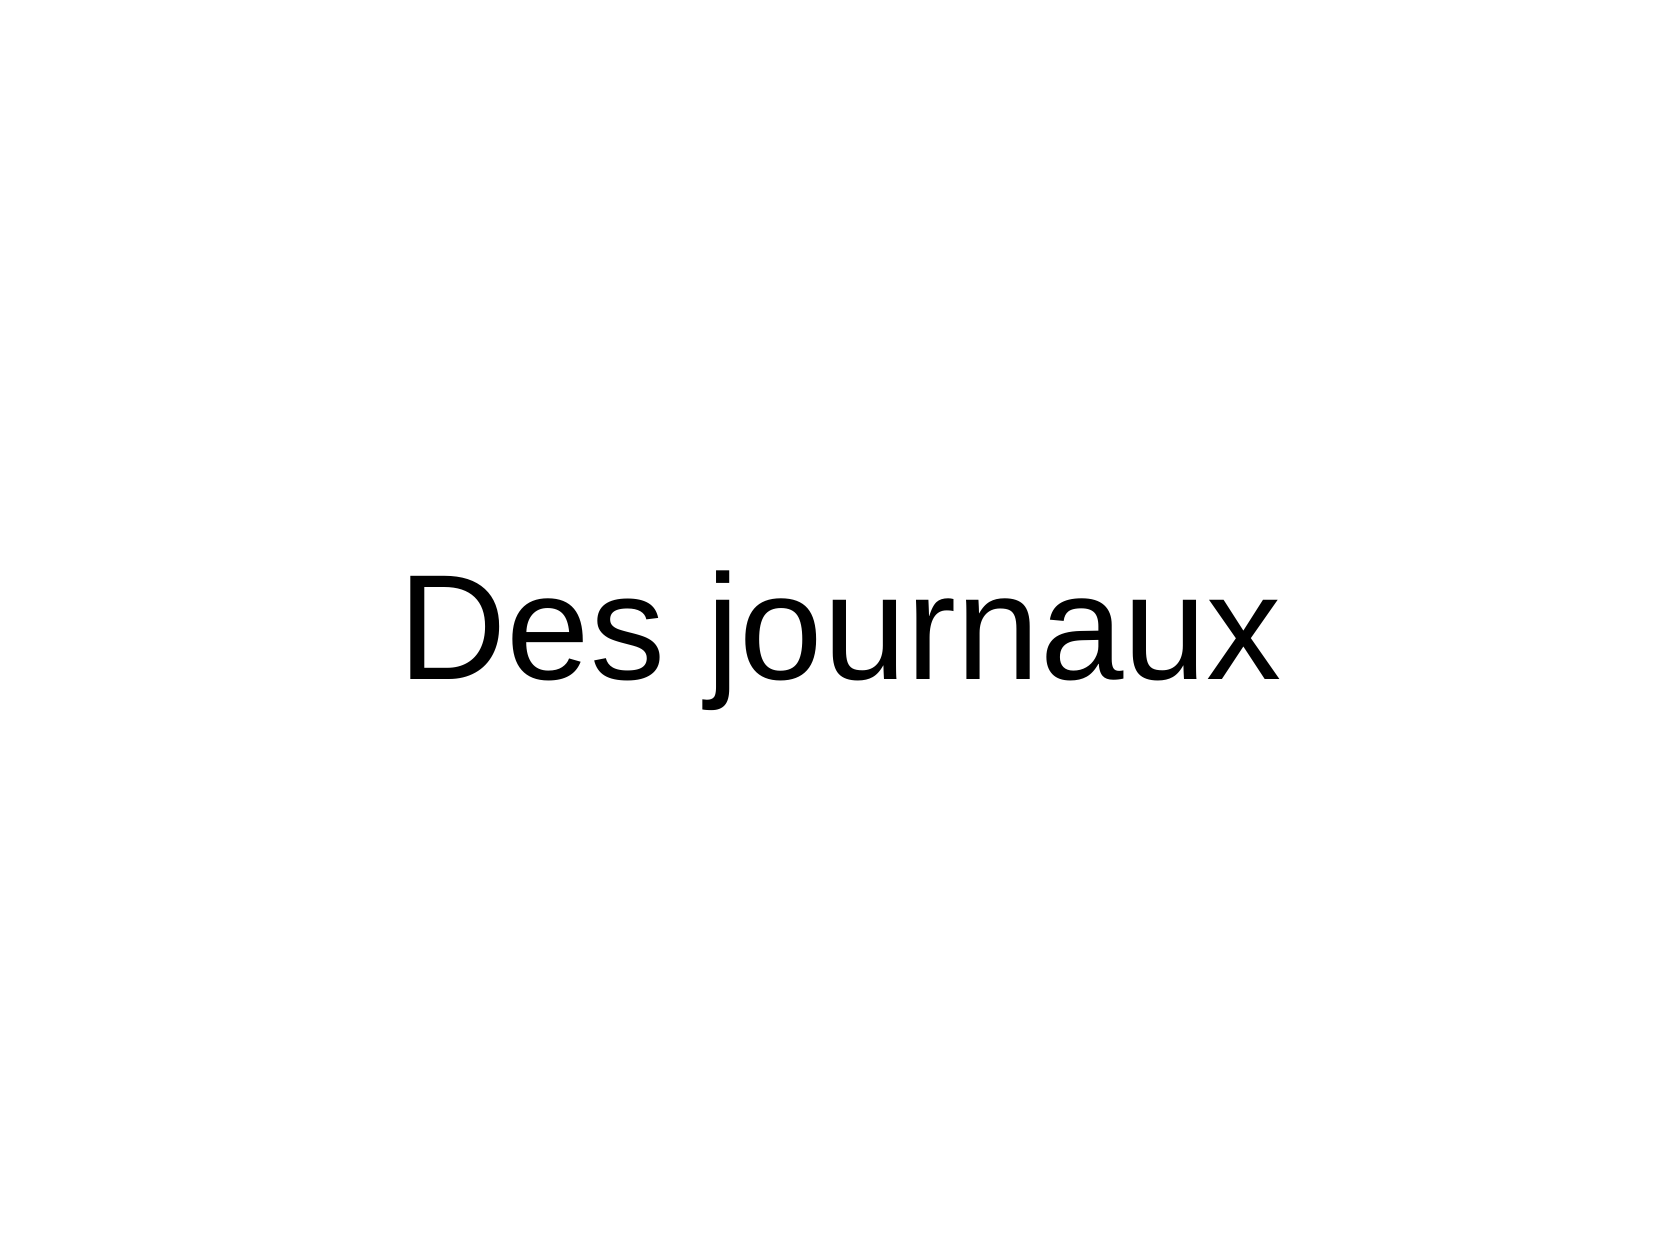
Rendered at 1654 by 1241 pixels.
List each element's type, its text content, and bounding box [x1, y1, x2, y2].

text_box Des journaux [383, 535, 1418, 719]
